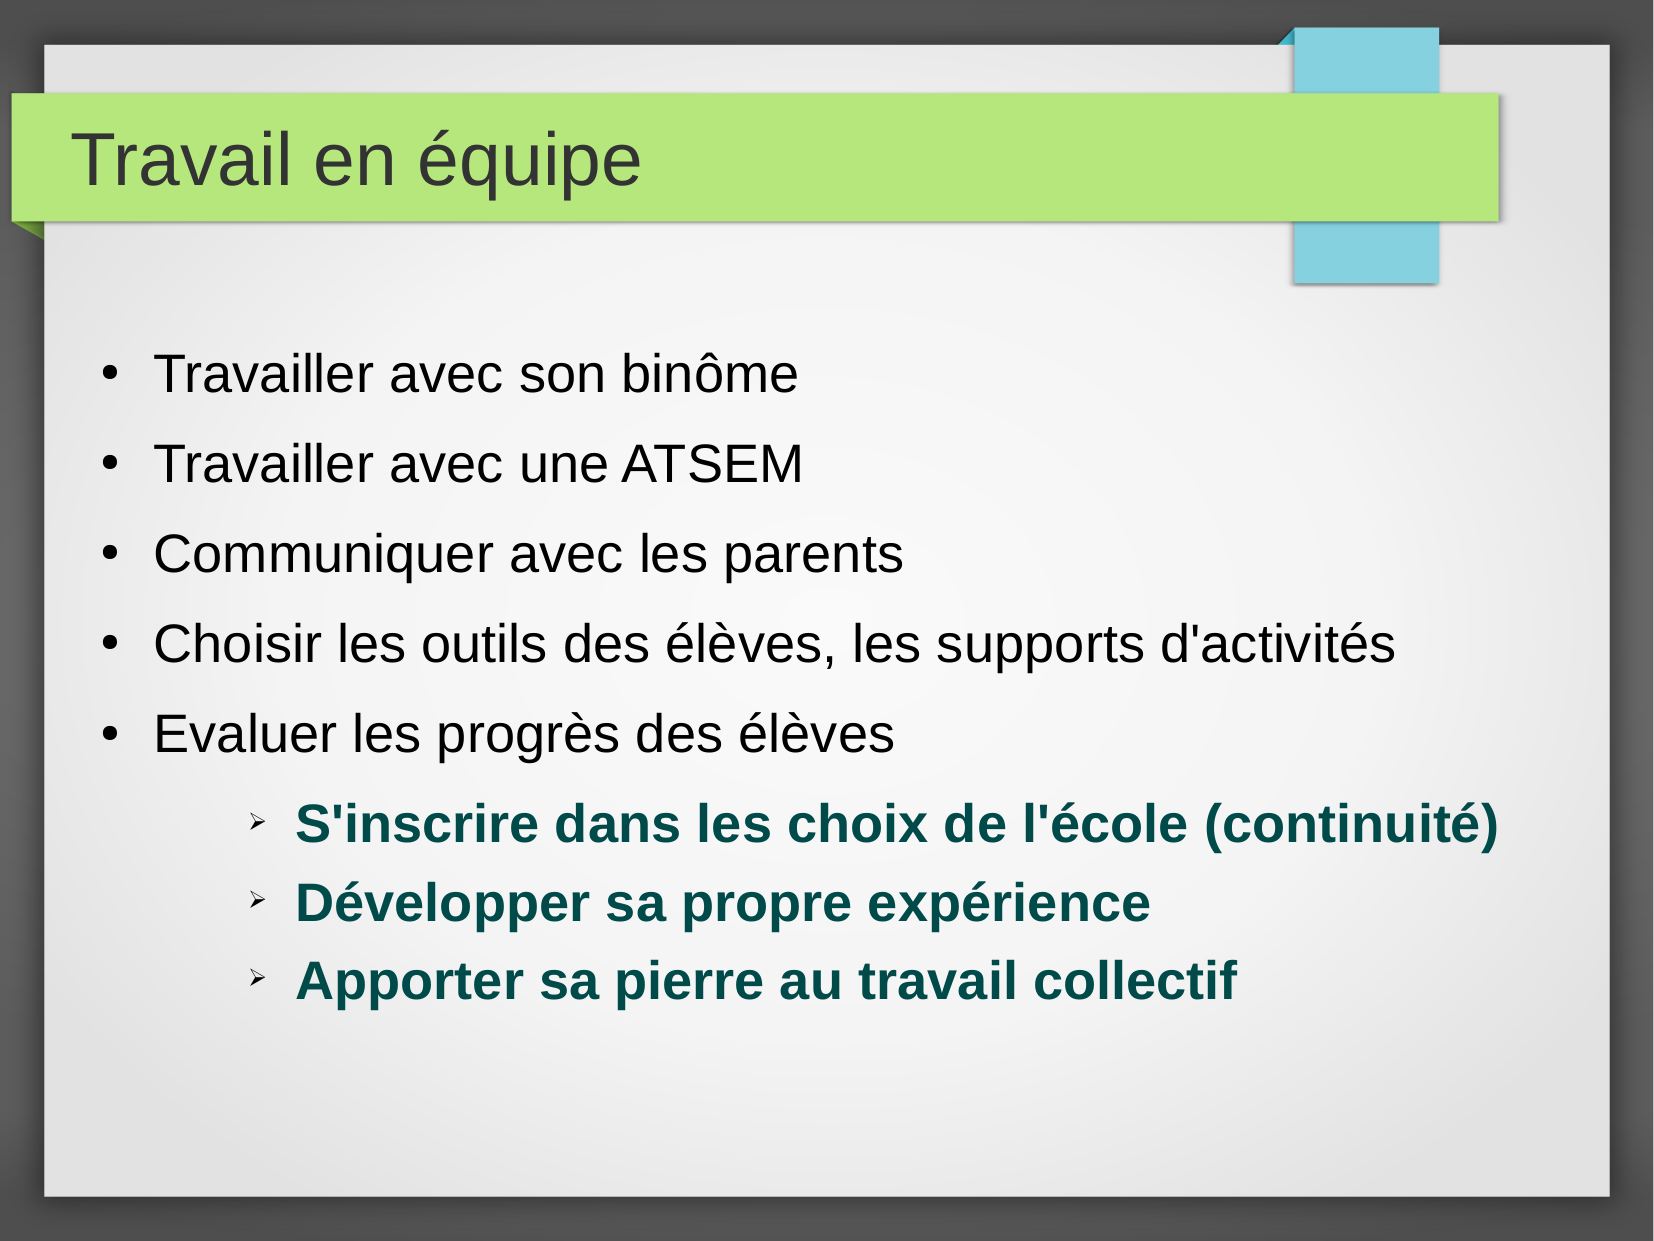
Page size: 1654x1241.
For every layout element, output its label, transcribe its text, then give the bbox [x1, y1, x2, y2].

title Travail en équipe [70, 106, 1229, 213]
list Travailler avec son binôme Travailler avec une ATSEM Communiquer avec les parents Choisir les outils des élèves, les supports d'activités Evaluer les progrès des élèves S'inscrire dans les choix de l'école (continuité) Développer sa propre expérience Apporter sa pierre au travail collectif [82, 343, 1538, 1063]
picture [0, 0, 1654, 1241]
